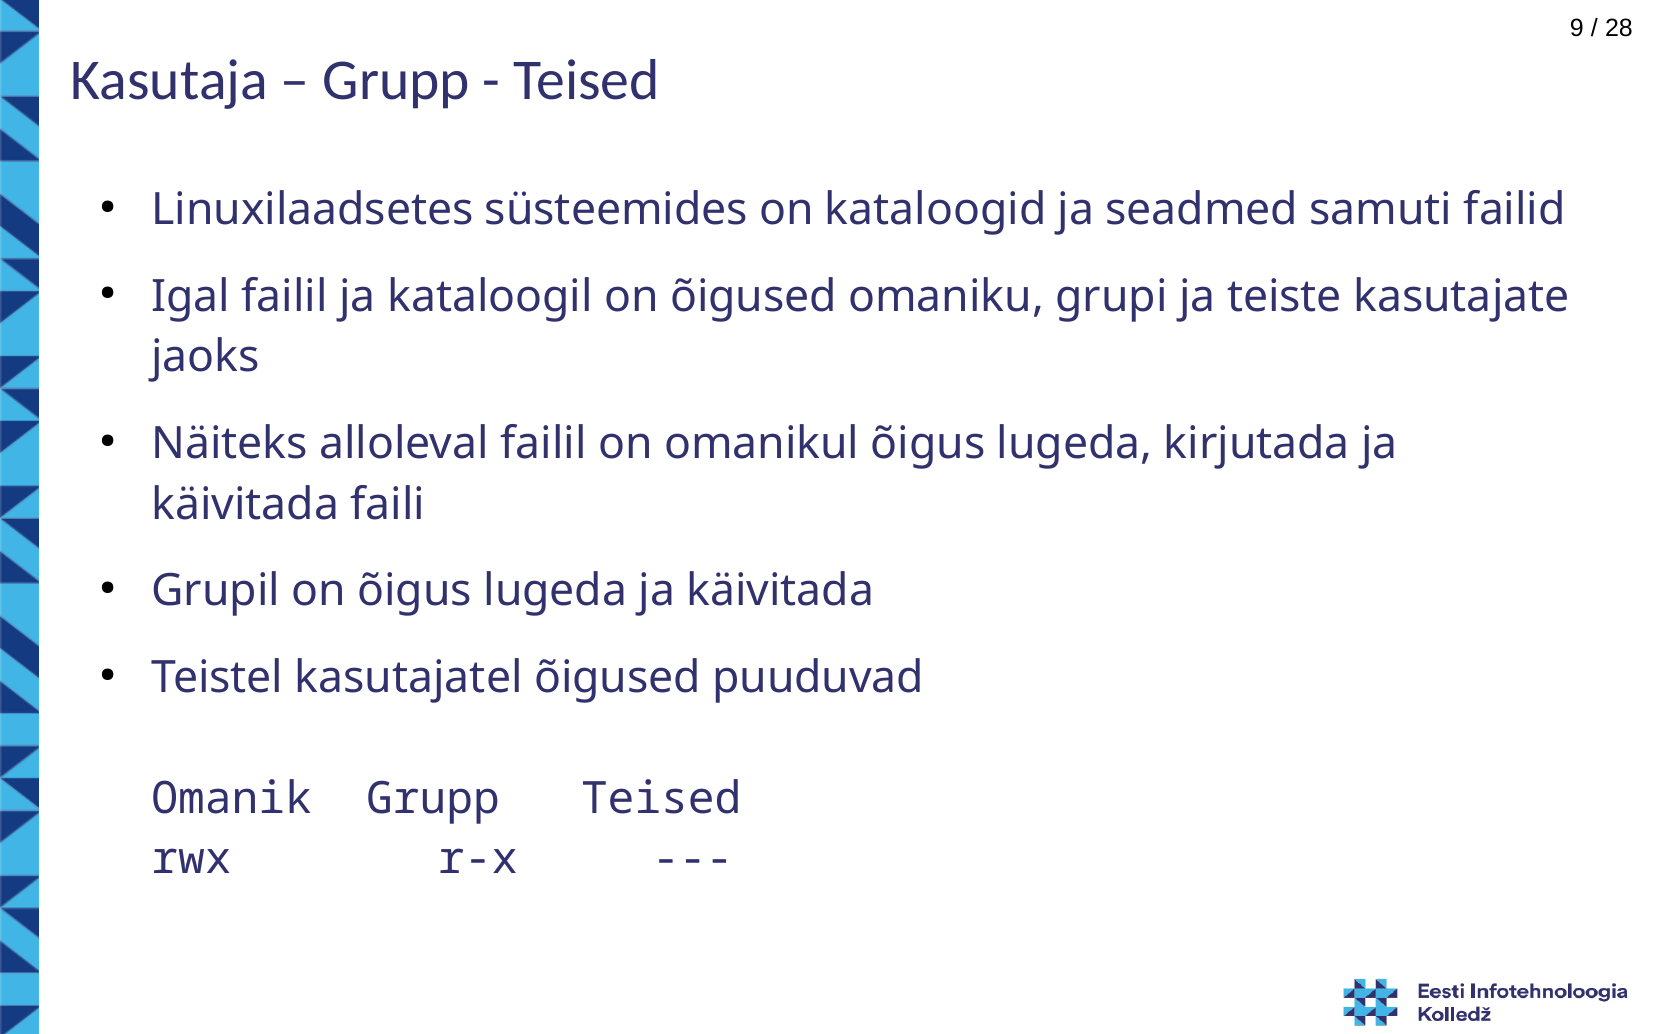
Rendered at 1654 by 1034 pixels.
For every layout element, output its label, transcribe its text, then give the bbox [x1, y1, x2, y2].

list Linuxilaadsetes süsteemides on kataloogid ja seadmed samuti failid Igal failil ja kataloogil on õigused omaniku, grupi ja teiste kasutajate jaoks Näiteks alloleval failil on omanikul õigus lugeda, kirjutada ja käivitada faili Grupil on õigus lugeda ja käivitada Teistel kasutajatel õigused puuduvad Omanik Grupp Teised rwx r-x --- [82, 177, 1595, 945]
title Kasutaja – Grupp - Teised [70, 41, 1630, 130]
